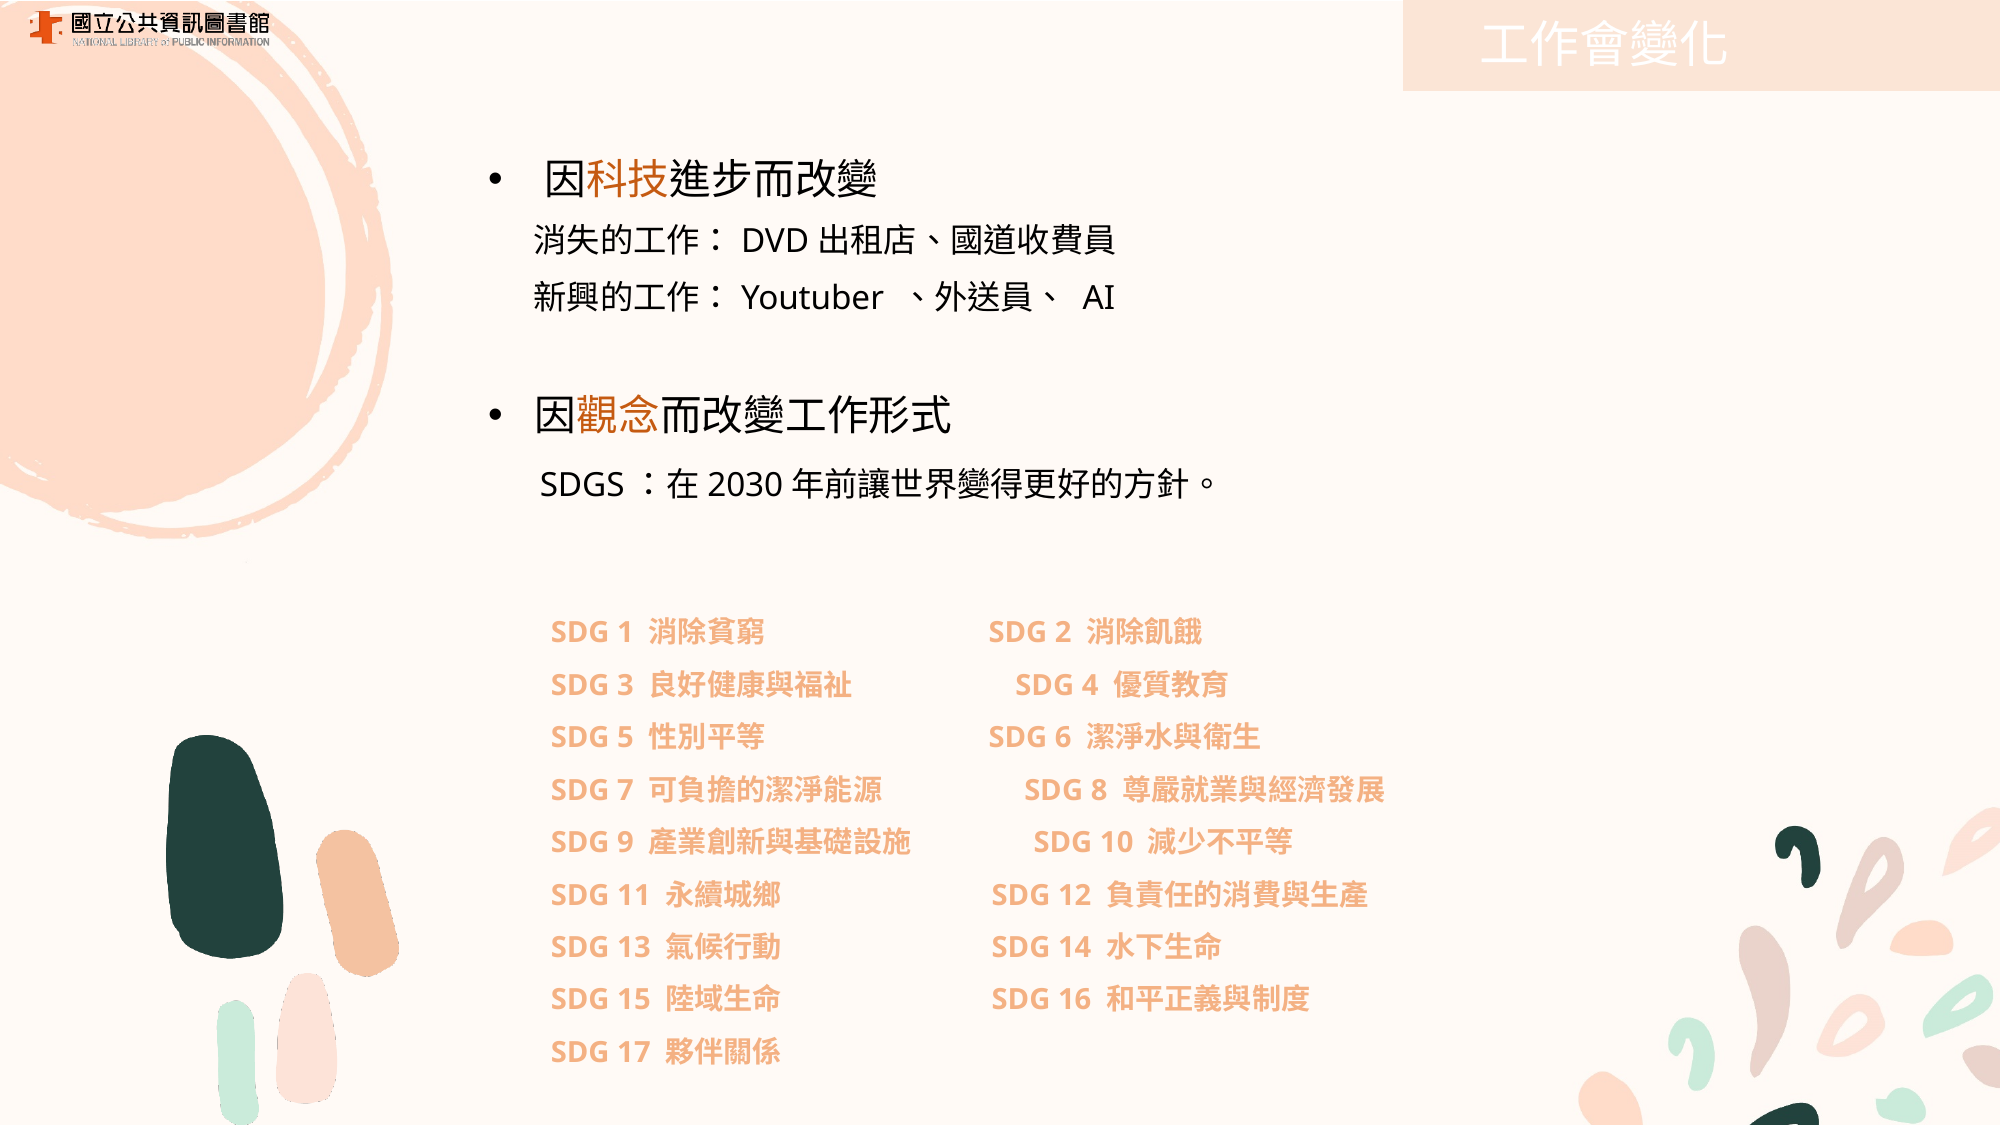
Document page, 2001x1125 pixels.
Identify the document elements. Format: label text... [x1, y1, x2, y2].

text_box 因科技進步而改變 消失的工作：DVD出租店、國道收費員 新興的工作：Youtuber 、外送員、 AI 因觀念而改變工作形式 SDGS：在2030年前讓世界變得更好的方針。 [473, 150, 1430, 529]
text_box SDG 1 消除貧窮 SDG 2 消除飢餓 SDG 3 良好健康與福祉 SDG 4 優質教育 SDG 5 性別平等 SDG 6 潔淨水與衛生 SDG 7 可負擔的潔淨能源 SDG 8 尊嚴就業與經濟發展 SDG 9 產業創新與基礎設施 SDG 10 減少不平等 SDG 11 永續城鄉 SDG 12 負責任的消費與生產 SDG 13 氣候行動 SDG 14 水下生命 SDG 15 陸域生命 SDG 16 和平正義與制度 SDG 17 夥伴關係 [535, 588, 1530, 1094]
text_box [1403, 0, 2000, 91]
text_box 工作會變化 [1464, 0, 1814, 81]
picture [0, 1, 2000, 1125]
